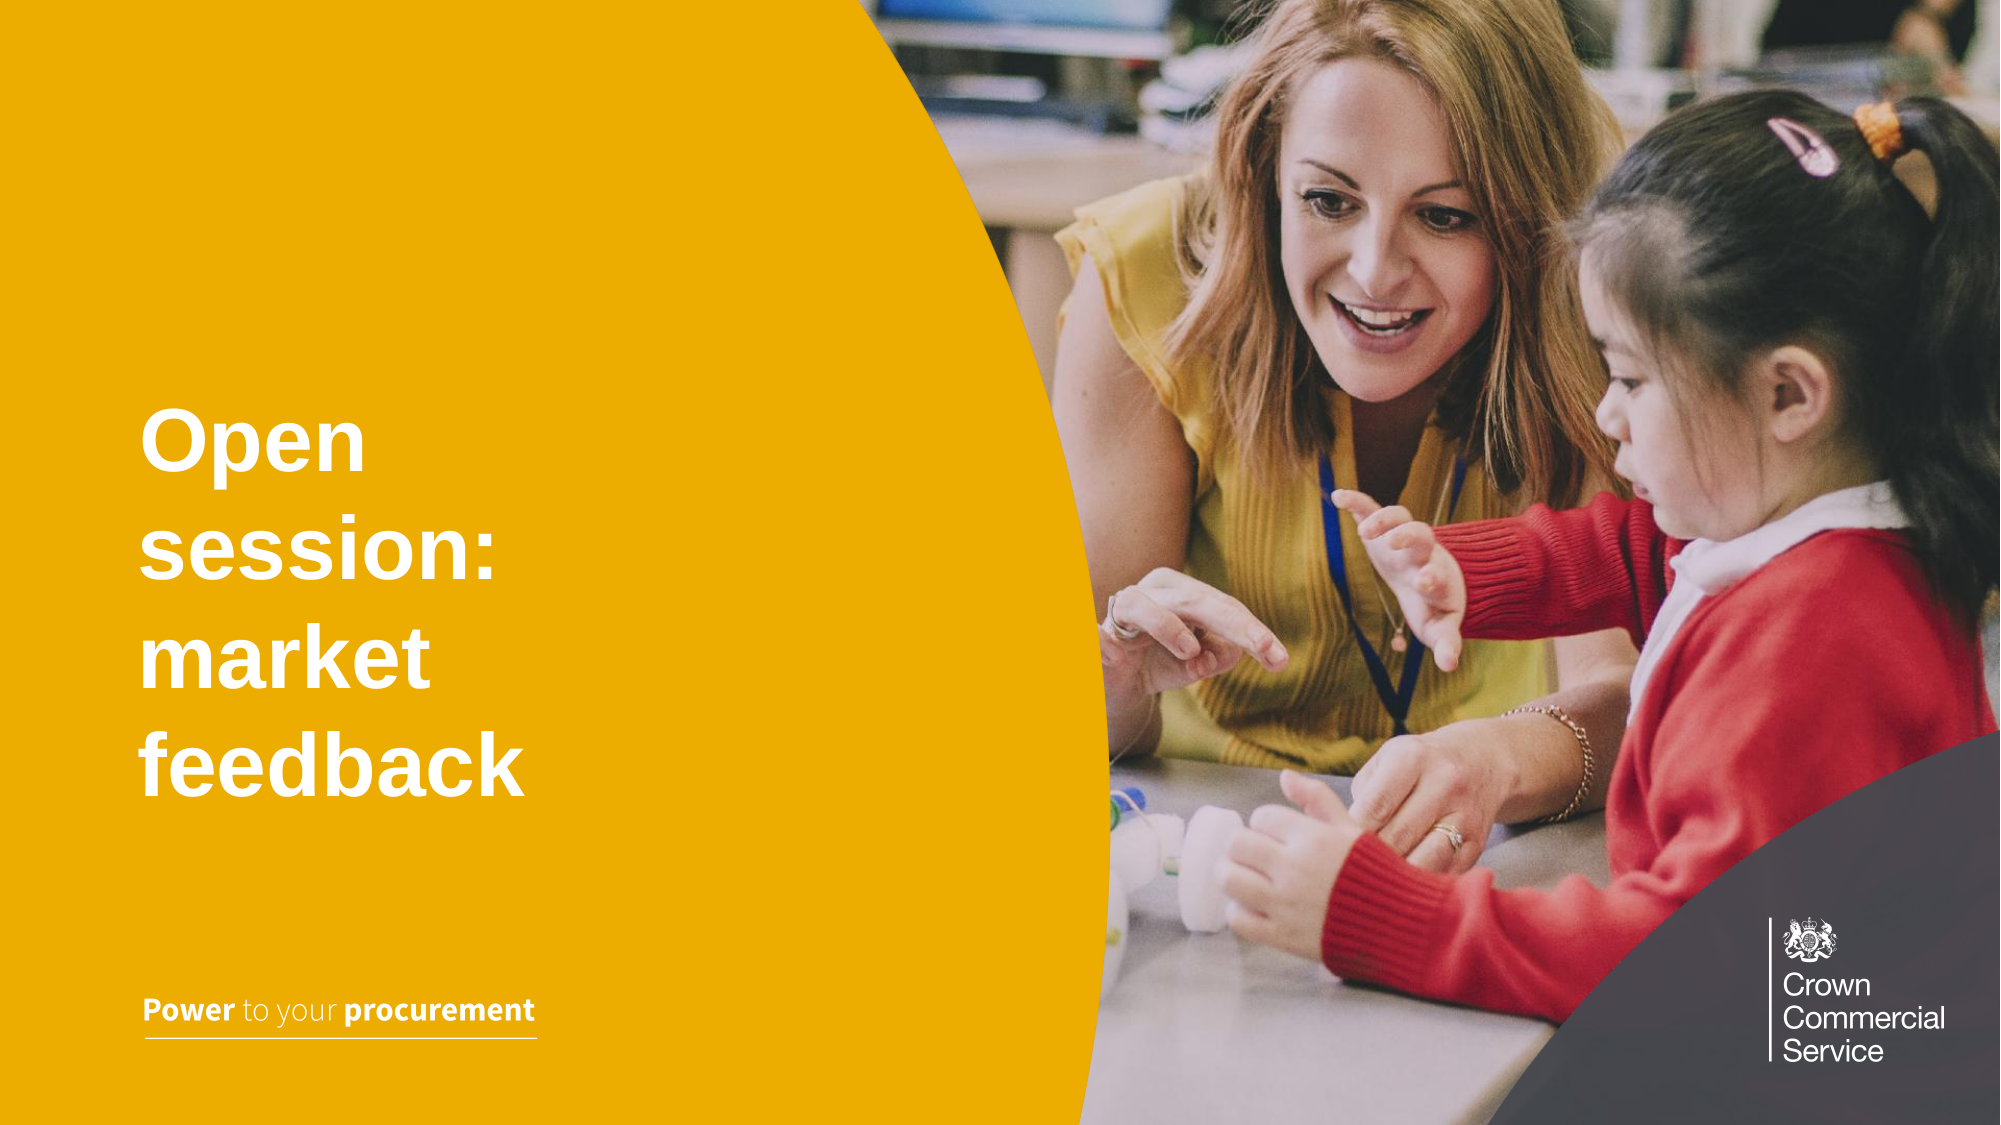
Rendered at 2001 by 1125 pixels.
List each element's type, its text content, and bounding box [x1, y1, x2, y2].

picture [0, 0, 2000, 1125]
title Open session: market feedback [137, 380, 802, 714]
